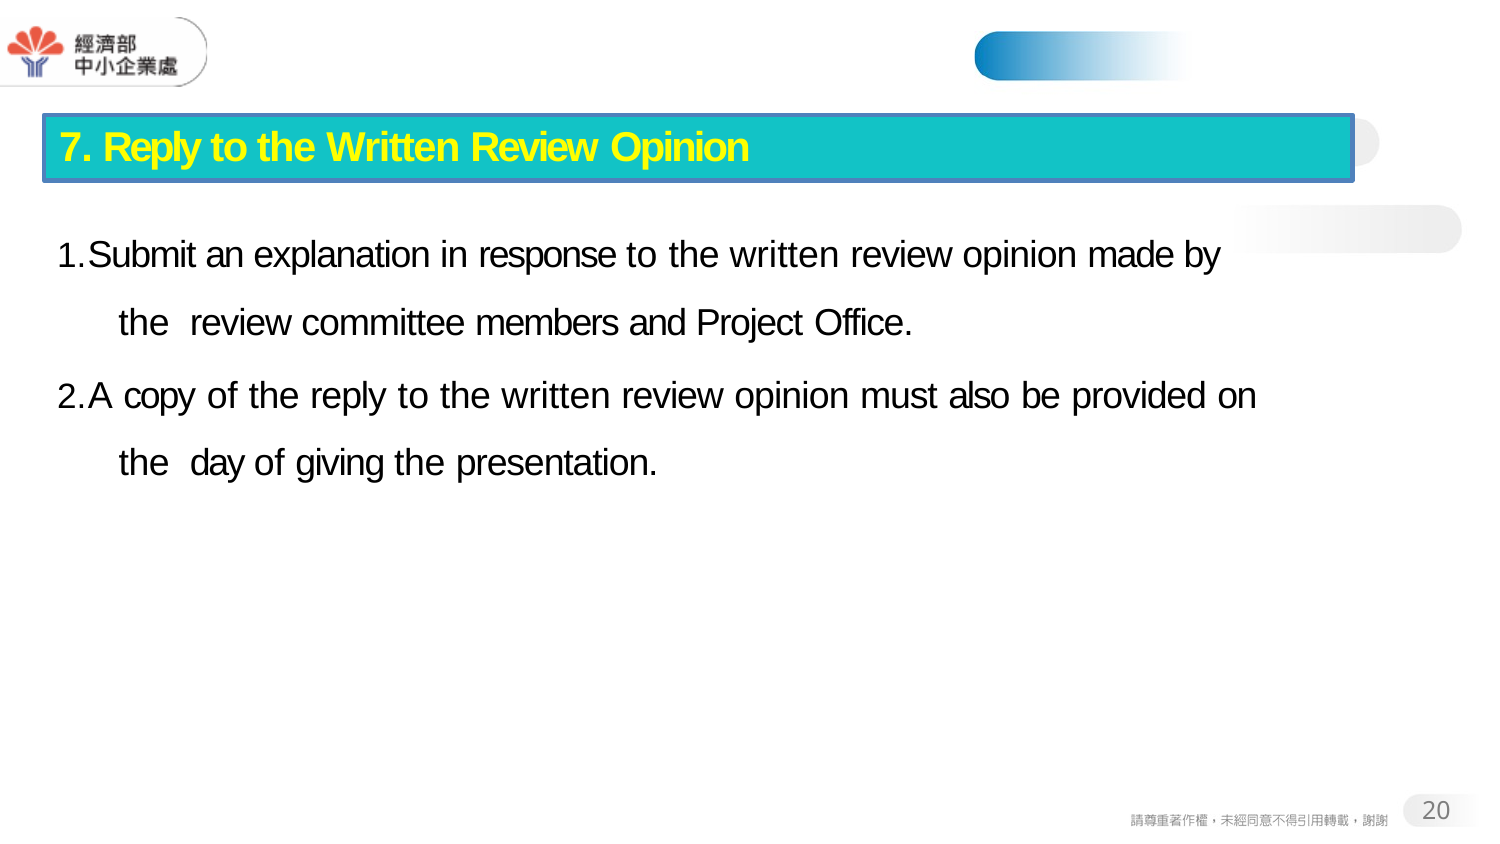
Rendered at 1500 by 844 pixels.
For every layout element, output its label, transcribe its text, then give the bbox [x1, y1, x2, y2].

text_box 20 [1417, 790, 1454, 828]
title 7. Reply to the Written Review Opinion [44, 114, 1353, 181]
text_box Submit an explanation in response to the written review opinion made by the review committee members and Project Office. A copy of the reply to the written review opinion must also be provided on the day of giving the presentation. [56, 205, 1285, 480]
